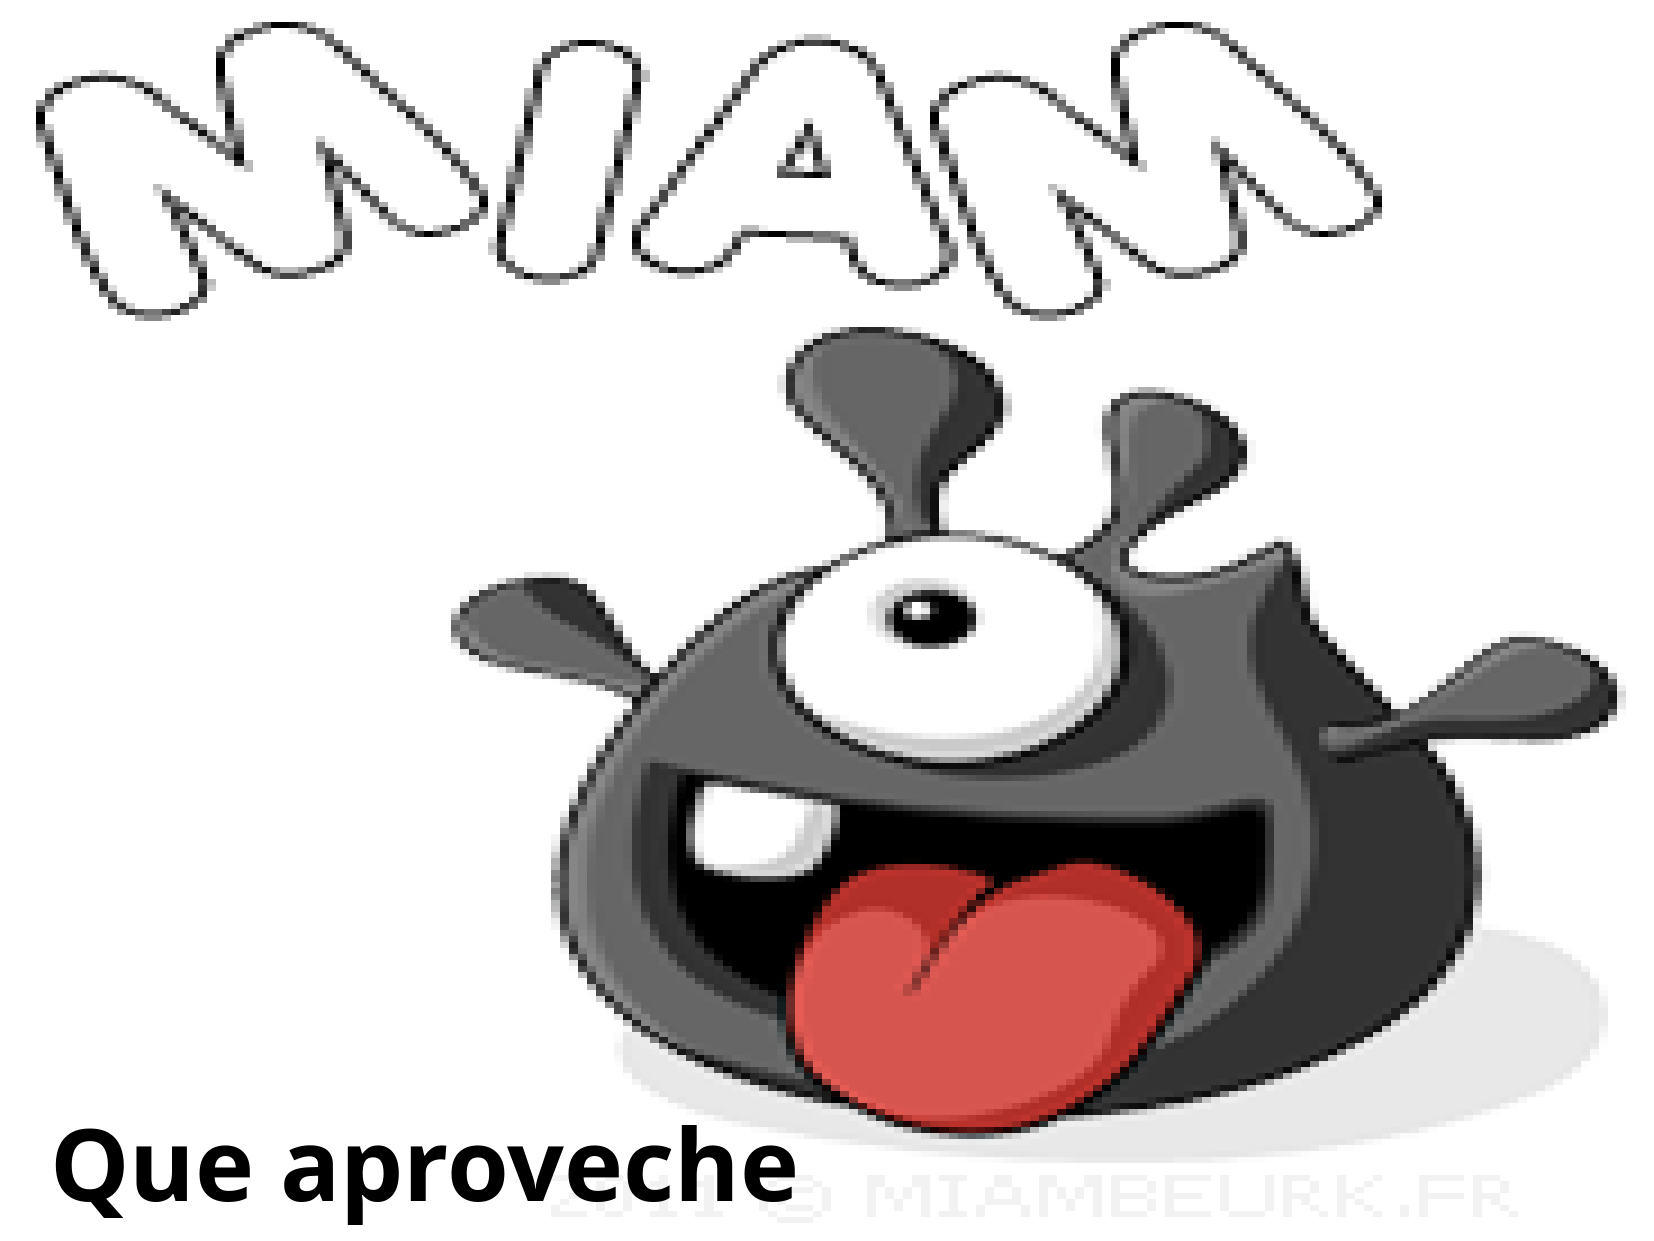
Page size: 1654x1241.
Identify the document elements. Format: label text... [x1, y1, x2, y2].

picture [0, 0, 1654, 1241]
text_box Que aproveche [35, 1086, 922, 1241]
